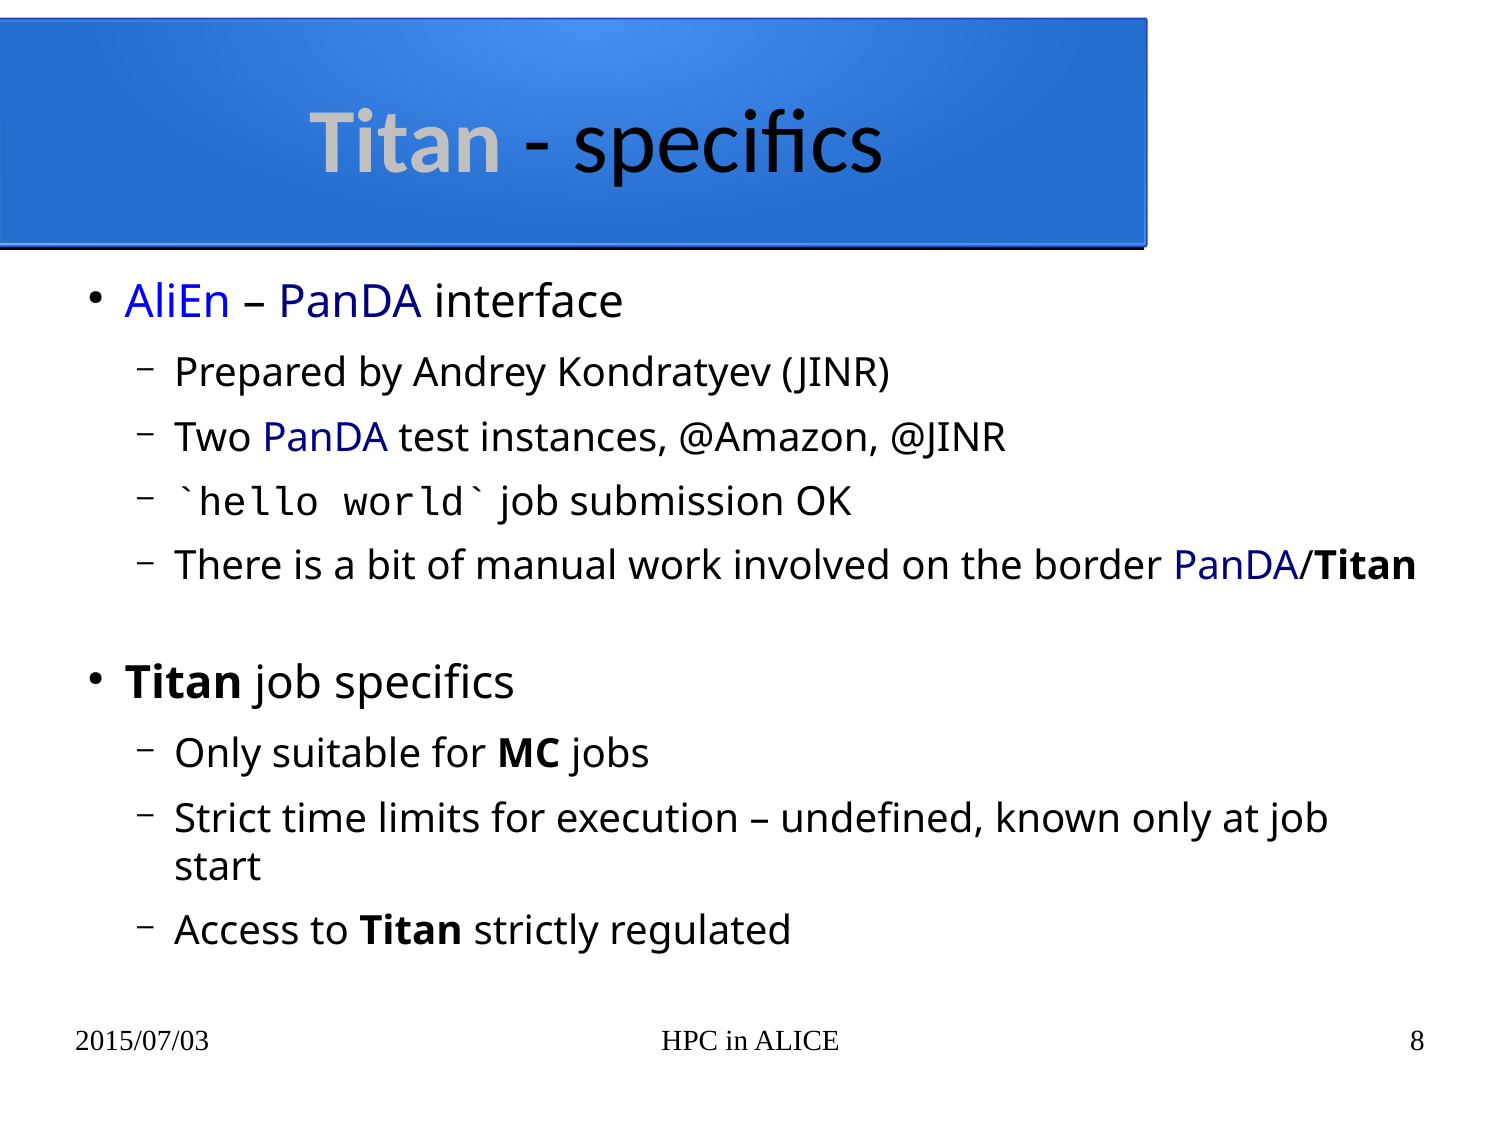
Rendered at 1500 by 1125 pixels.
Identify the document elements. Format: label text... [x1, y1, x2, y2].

list AliEn – PanDA interface Prepared by Andrey Kondratyev (JINR) Two PanDA test instances, @Amazon, @JINR `hello world` job submission OK There is a bit of manual work involved on the border PanDA/Titan Titan job specifics Only suitable for MC jobs Strict time limits for execution – undefined, known only at job start Access to Titan strictly regulated [75, 271, 1426, 1006]
title Titan - specifics [75, 42, 1120, 229]
